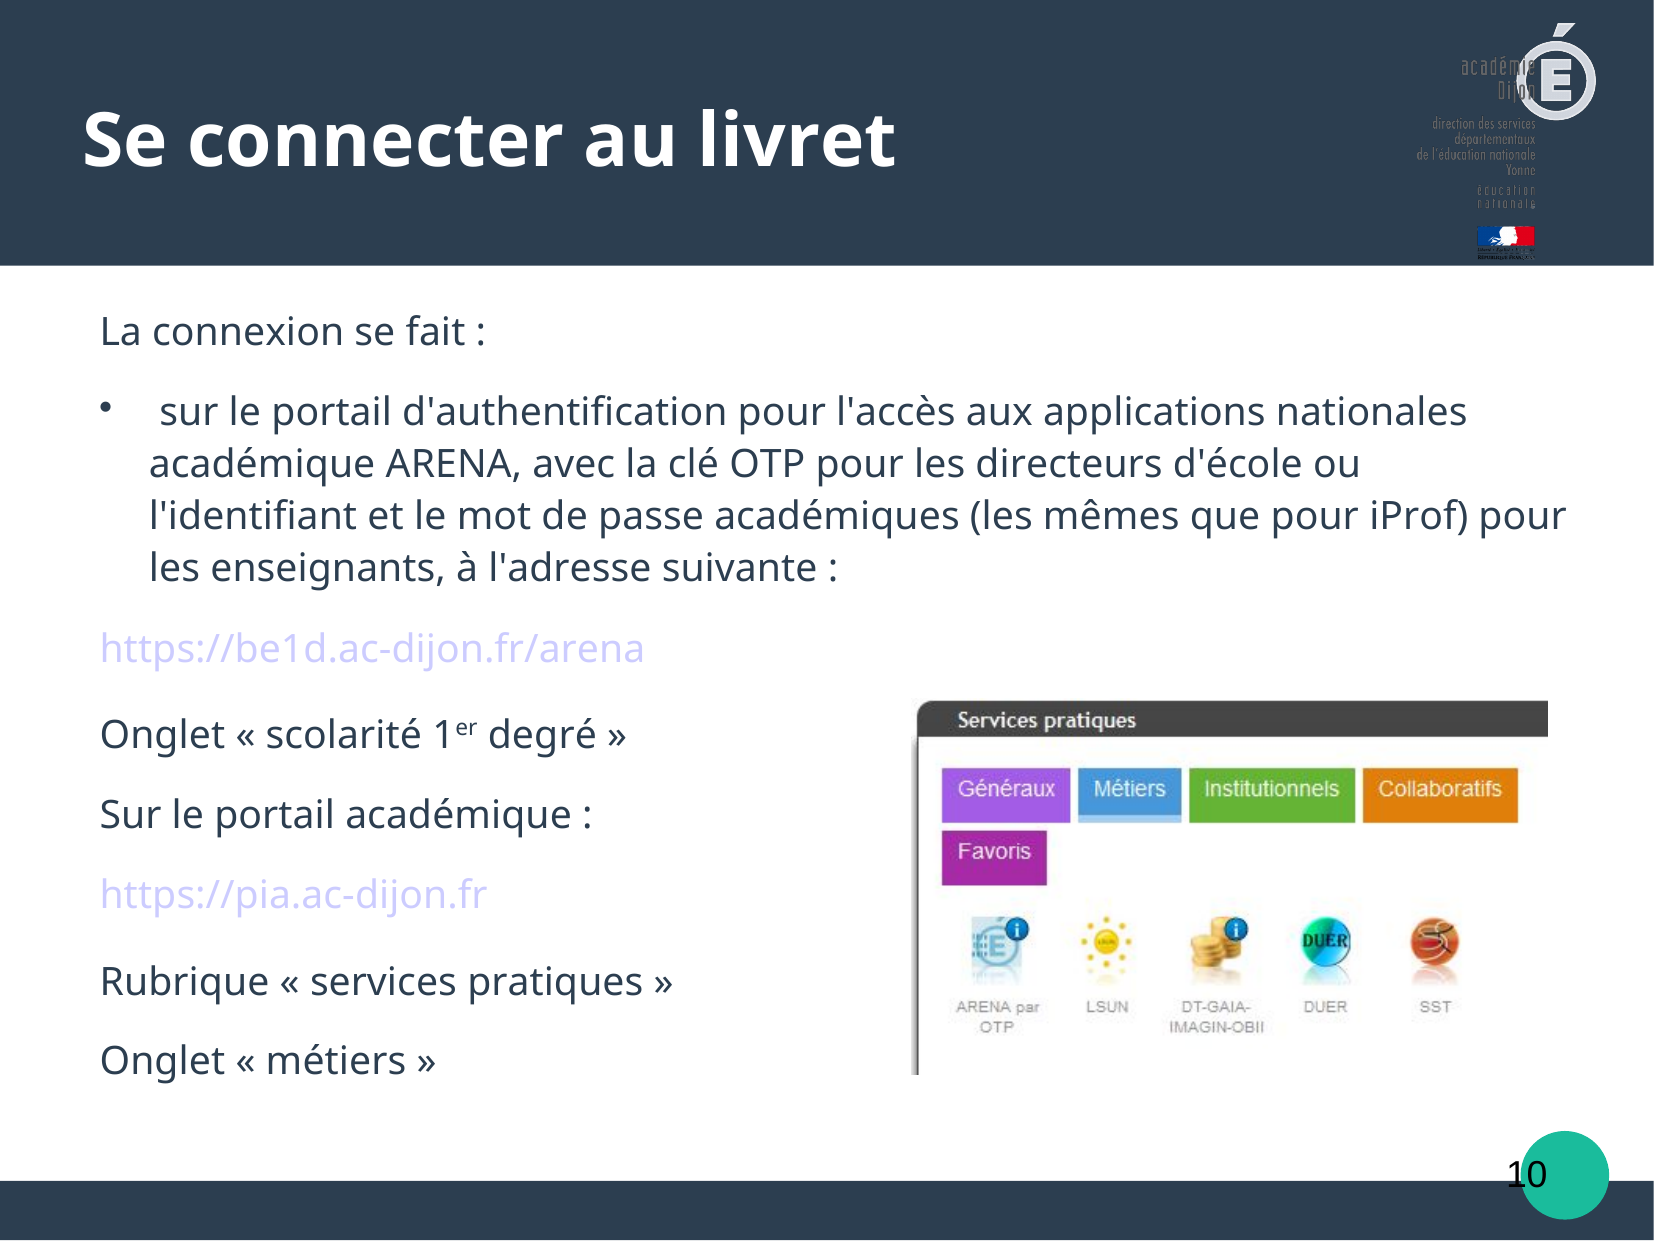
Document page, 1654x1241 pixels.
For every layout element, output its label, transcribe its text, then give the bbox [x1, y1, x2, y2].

list La connexion se fait : sur le portail d'authentification pour l'accès aux applications nationales académique ARENA, avec la clé OTP pour les directeurs d'école ou l'identifiant et le mot de passe académiques (les mêmes que pour iProf) pour les enseignants, à l'adresse suivante : https://be1d.ac-dijon.fr/arena Onglet « scolarité 1er degré » Sur le portail académique : https://pia.ac-dijon.fr Rubrique « services pratiques » Onglet « métiers » [82, 295, 1571, 1086]
picture [911, 698, 1548, 1075]
title Se connecter au livret [82, 49, 1417, 213]
picture [1417, 23, 1596, 260]
